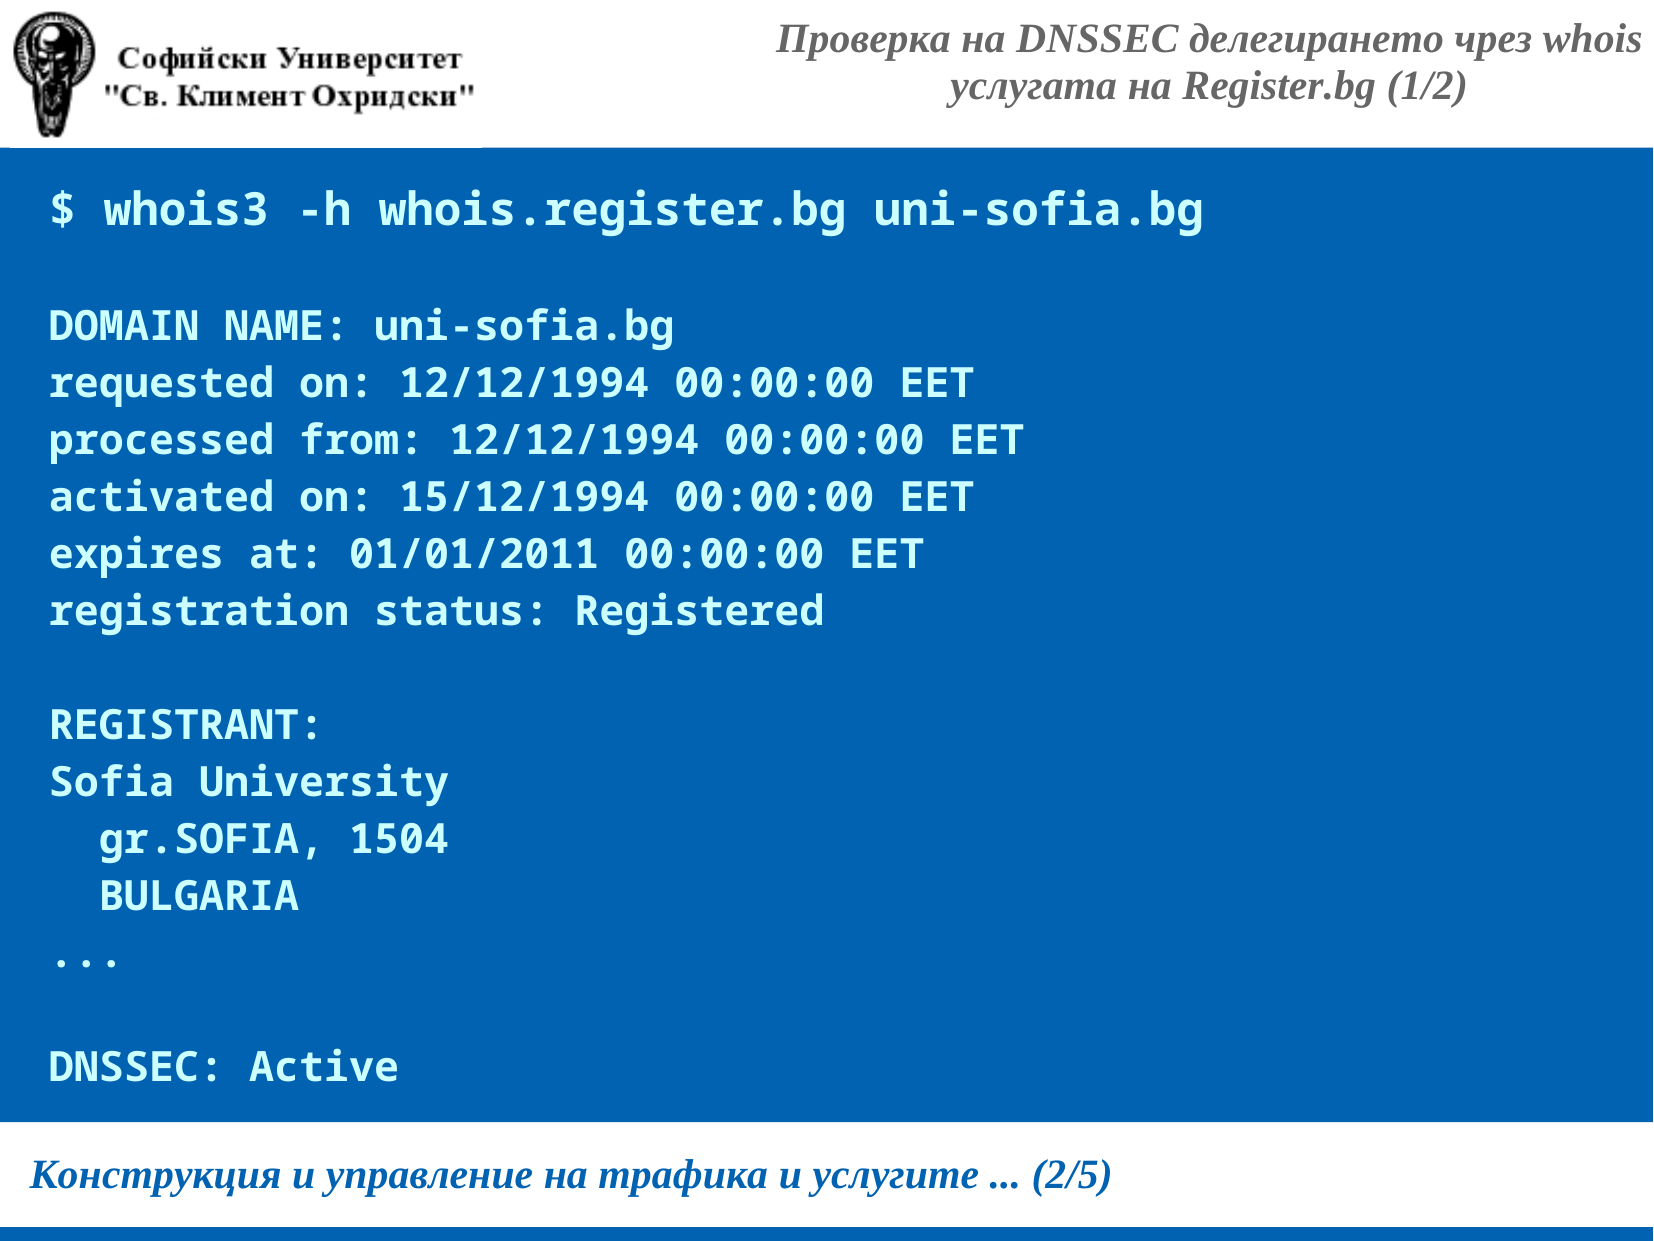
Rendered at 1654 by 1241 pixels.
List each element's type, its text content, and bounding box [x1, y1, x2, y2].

picture [10, 0, 482, 148]
title Проверка на DNSSEC делегирането чрез whois услугата на Register.bg (1/2) [767, 0, 1652, 124]
text_box $ whois3 -h whois.register.bg uni-sofia.bg DOMAIN NAME: uni-sofia.bg requested on: 12/12/1994 00:00:00 EET processed from: 12/12/1994 00:00:00 EET activated on: 15/12/1994 00:00:00 EET expires at: 01/01/2011 00:00:00 EET registration status: Registered REGISTRANT: Sofia University gr.SOFIA, 1504 BULGARIA ... DNSSEC: Active [0, 147, 1653, 1123]
text_box Конструкция и управление на трафика и услугите ... (2/5) [29, 1151, 1137, 1214]
